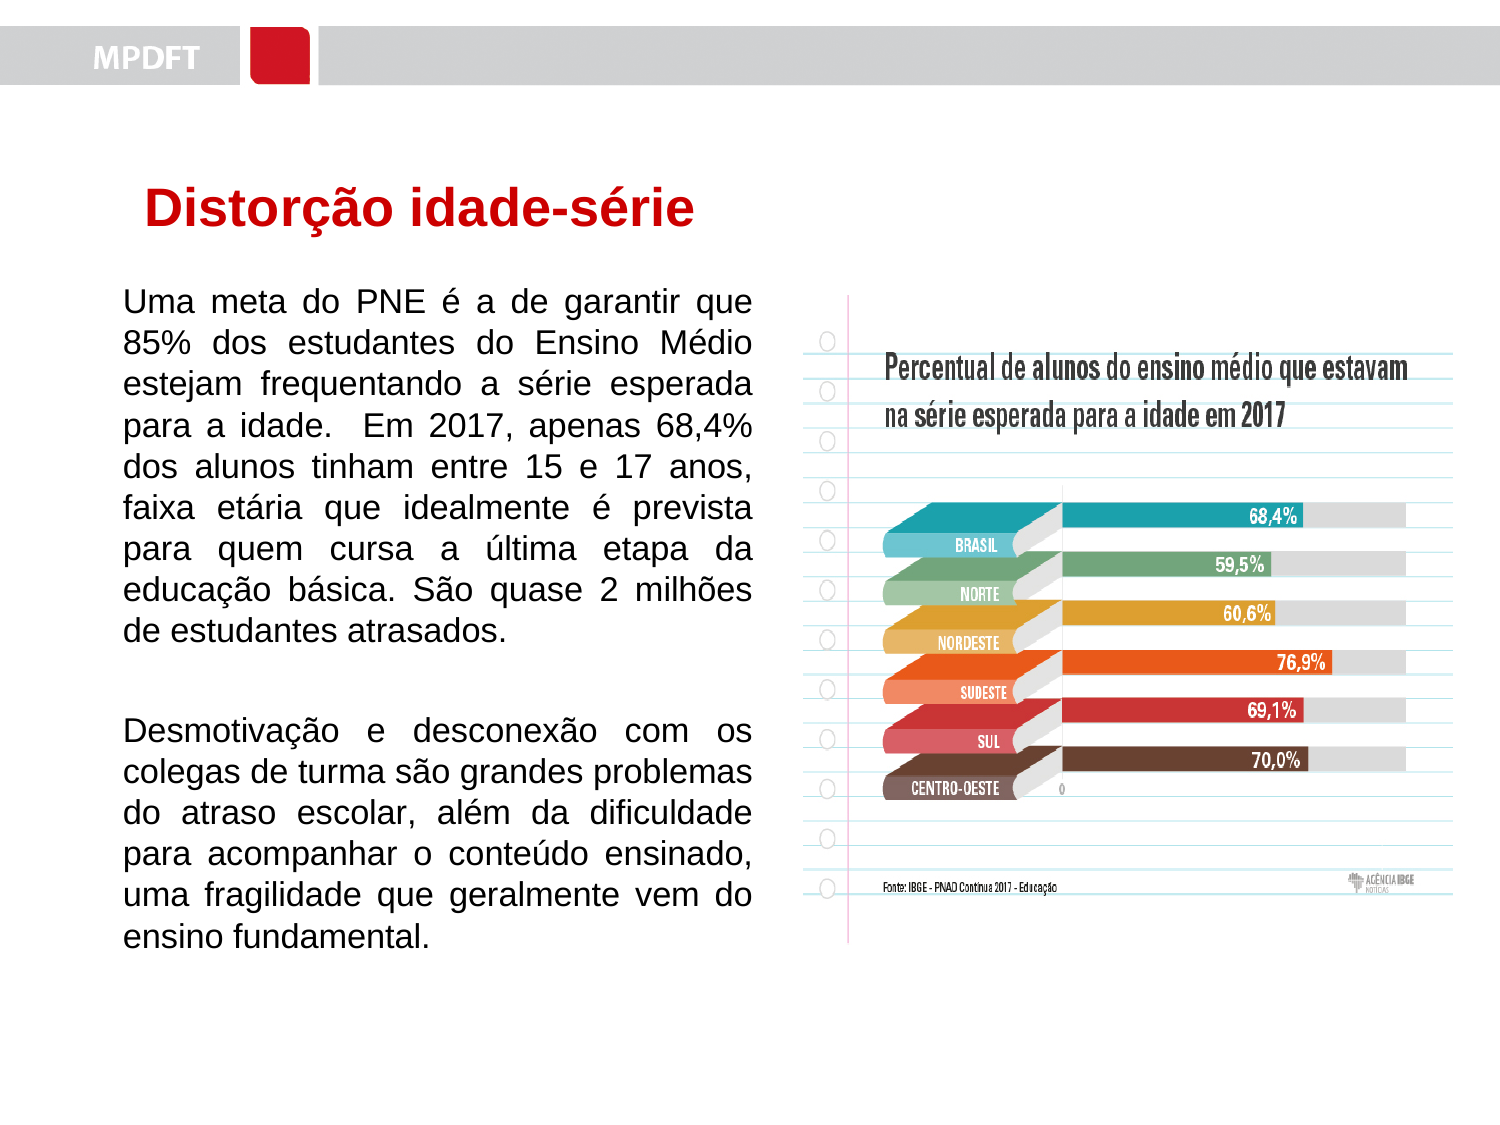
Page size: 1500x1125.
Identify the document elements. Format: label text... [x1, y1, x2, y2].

text_box Uma meta do PNE é a de garantir que 85% dos estudantes do Ensino Médio estejam frequentando a série esperada para a idade. Em 2017, apenas 68,4% dos alunos tinham entre 15 e 17 anos, faixa etária que idealmente é prevista para quem cursa a última etapa da educação básica. São quase 2 milhões de estudantes atrasados. Desmotivação e desconexão com os colegas de turma são grandes problemas do atraso escolar, além da dificuldade para acompanhar o conteúdo ensinado, uma fragilidade que geralmente vem do ensino fundamental. [75, 271, 768, 1005]
text_box Distorção idade-série [64, 160, 745, 247]
picture [0, 0, 1500, 1125]
